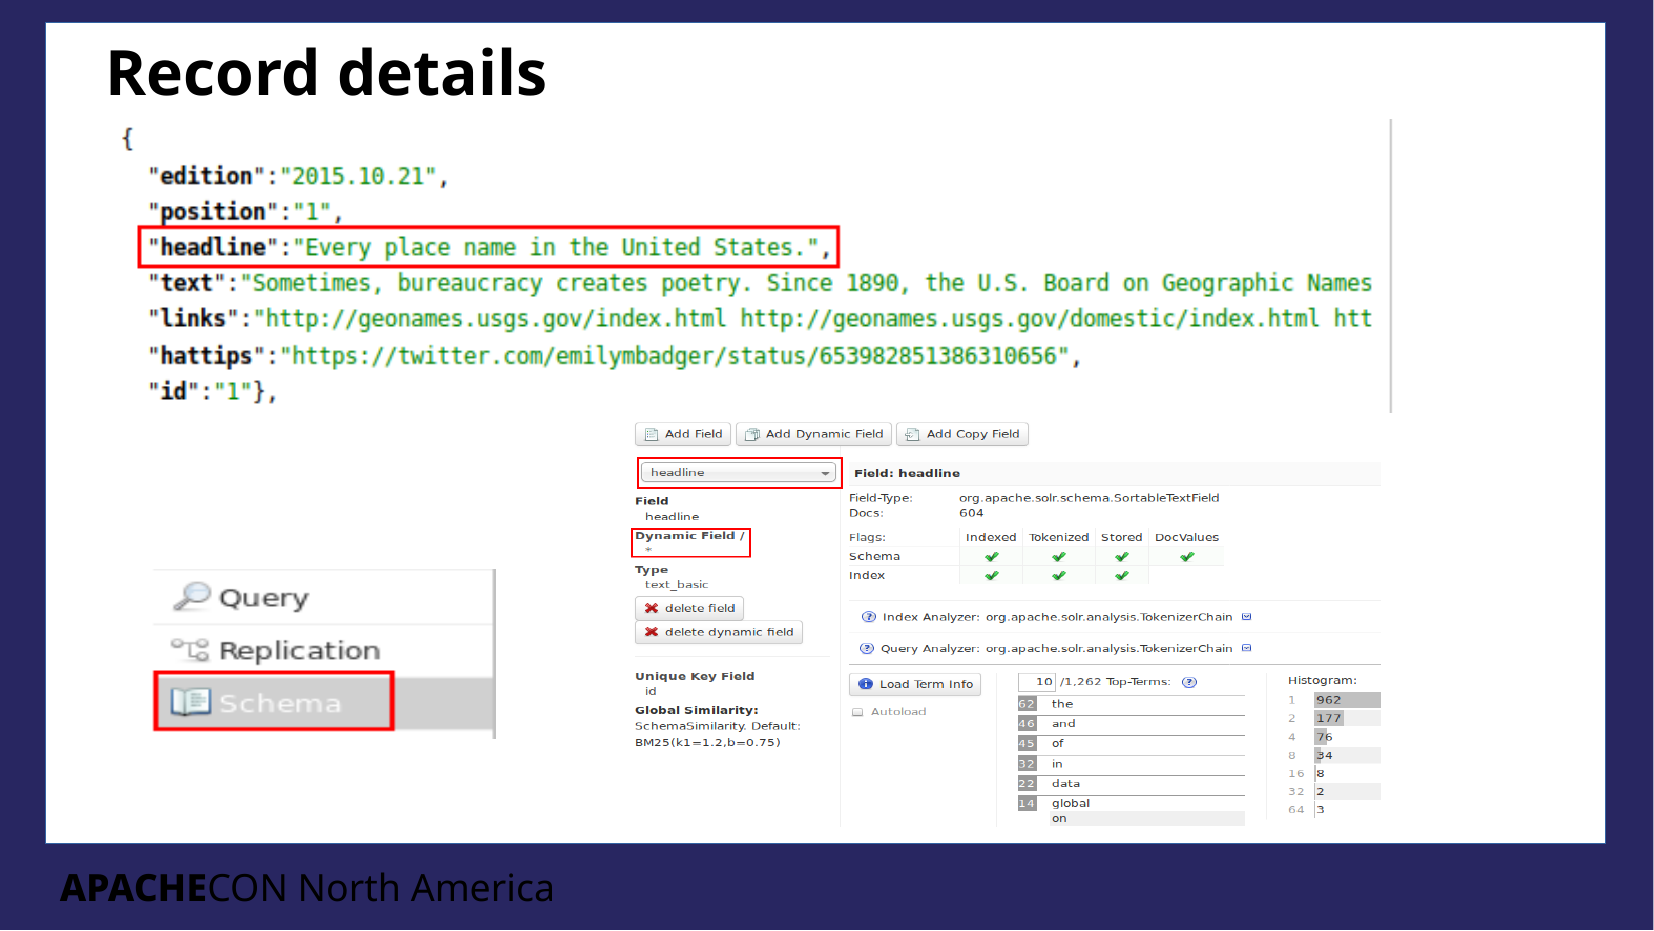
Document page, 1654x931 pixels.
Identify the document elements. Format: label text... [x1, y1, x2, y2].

title Record details [105, 32, 1546, 110]
picture [630, 415, 1381, 827]
picture [57, 119, 1396, 413]
picture [134, 569, 496, 739]
